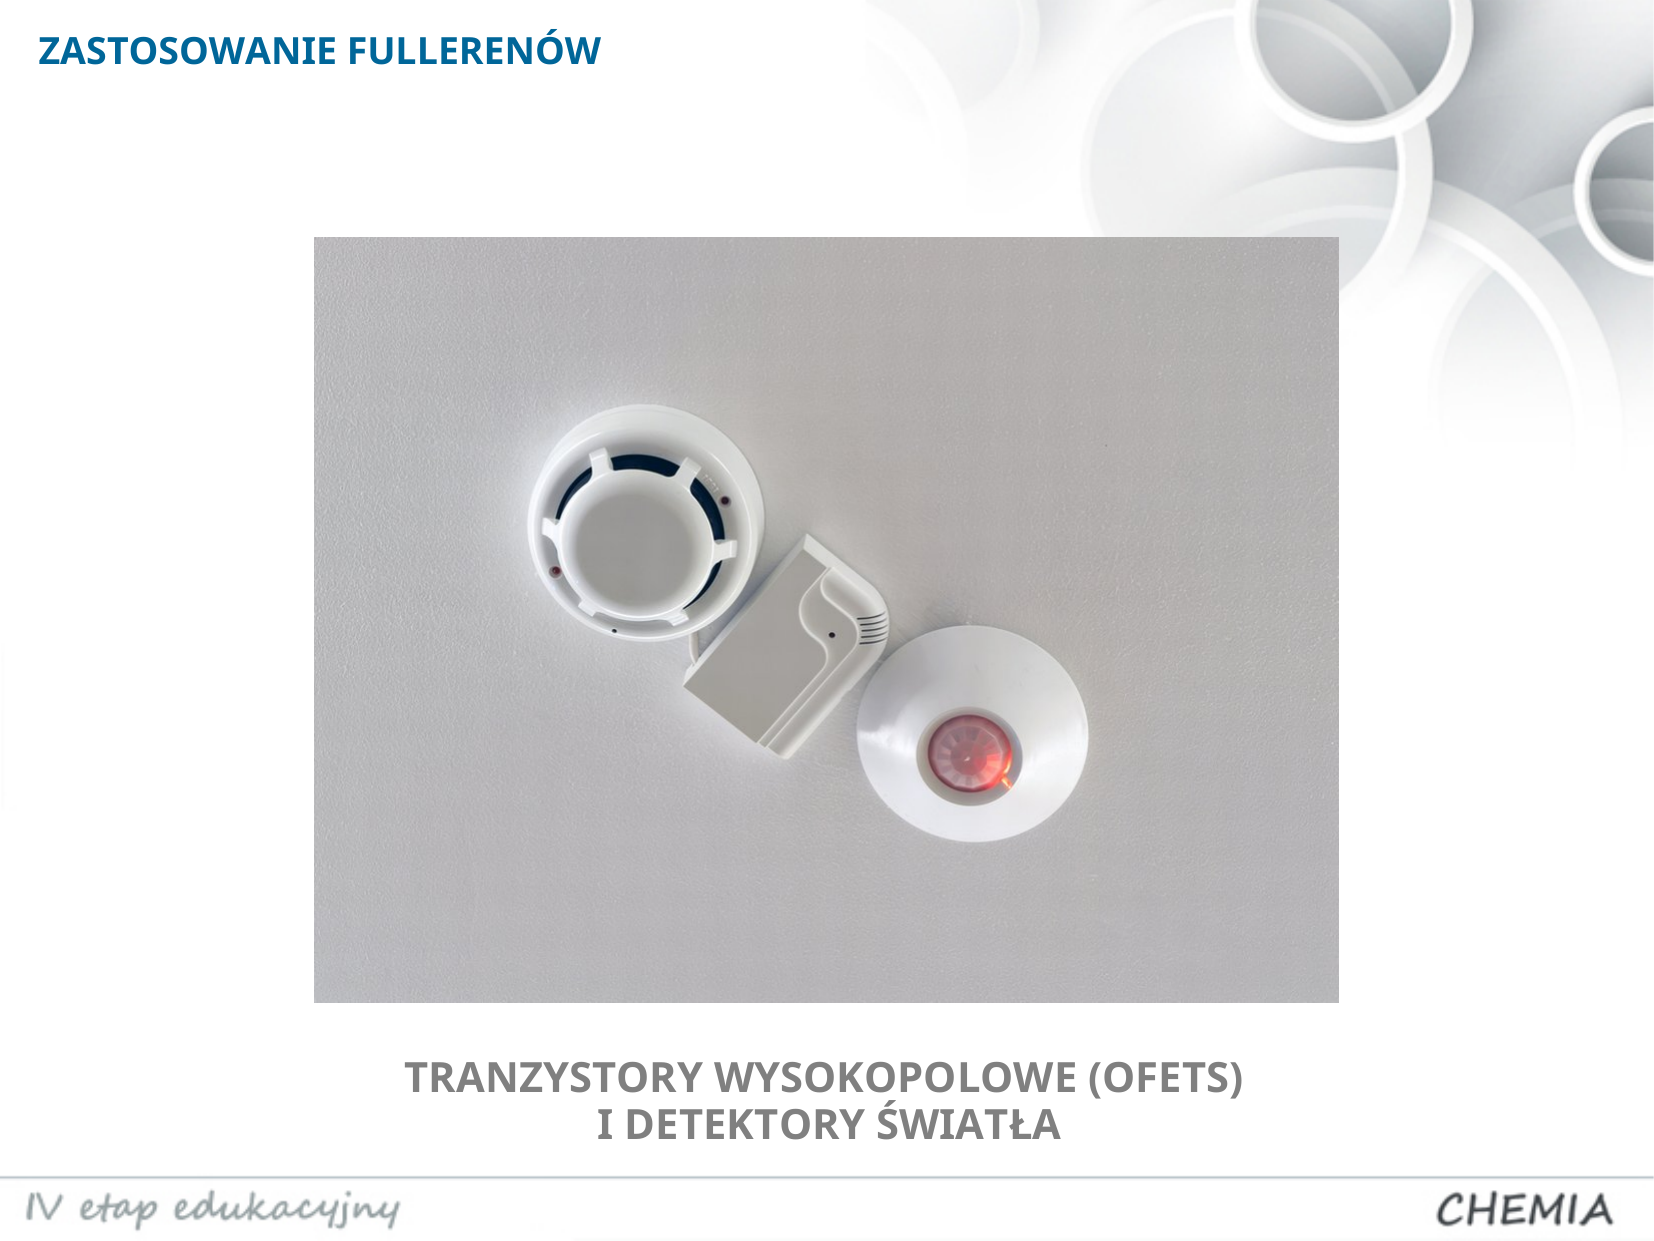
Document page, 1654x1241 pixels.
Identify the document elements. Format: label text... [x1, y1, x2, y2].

picture [0, 0, 1654, 1241]
text_box ZASTOSOWANIE FULLERENÓW [23, 23, 1276, 81]
text_box TRANZYSTORY WYSOKOPOLOWE (OFETS) I DETEKTORY ŚWIATŁA [224, 998, 1436, 1107]
